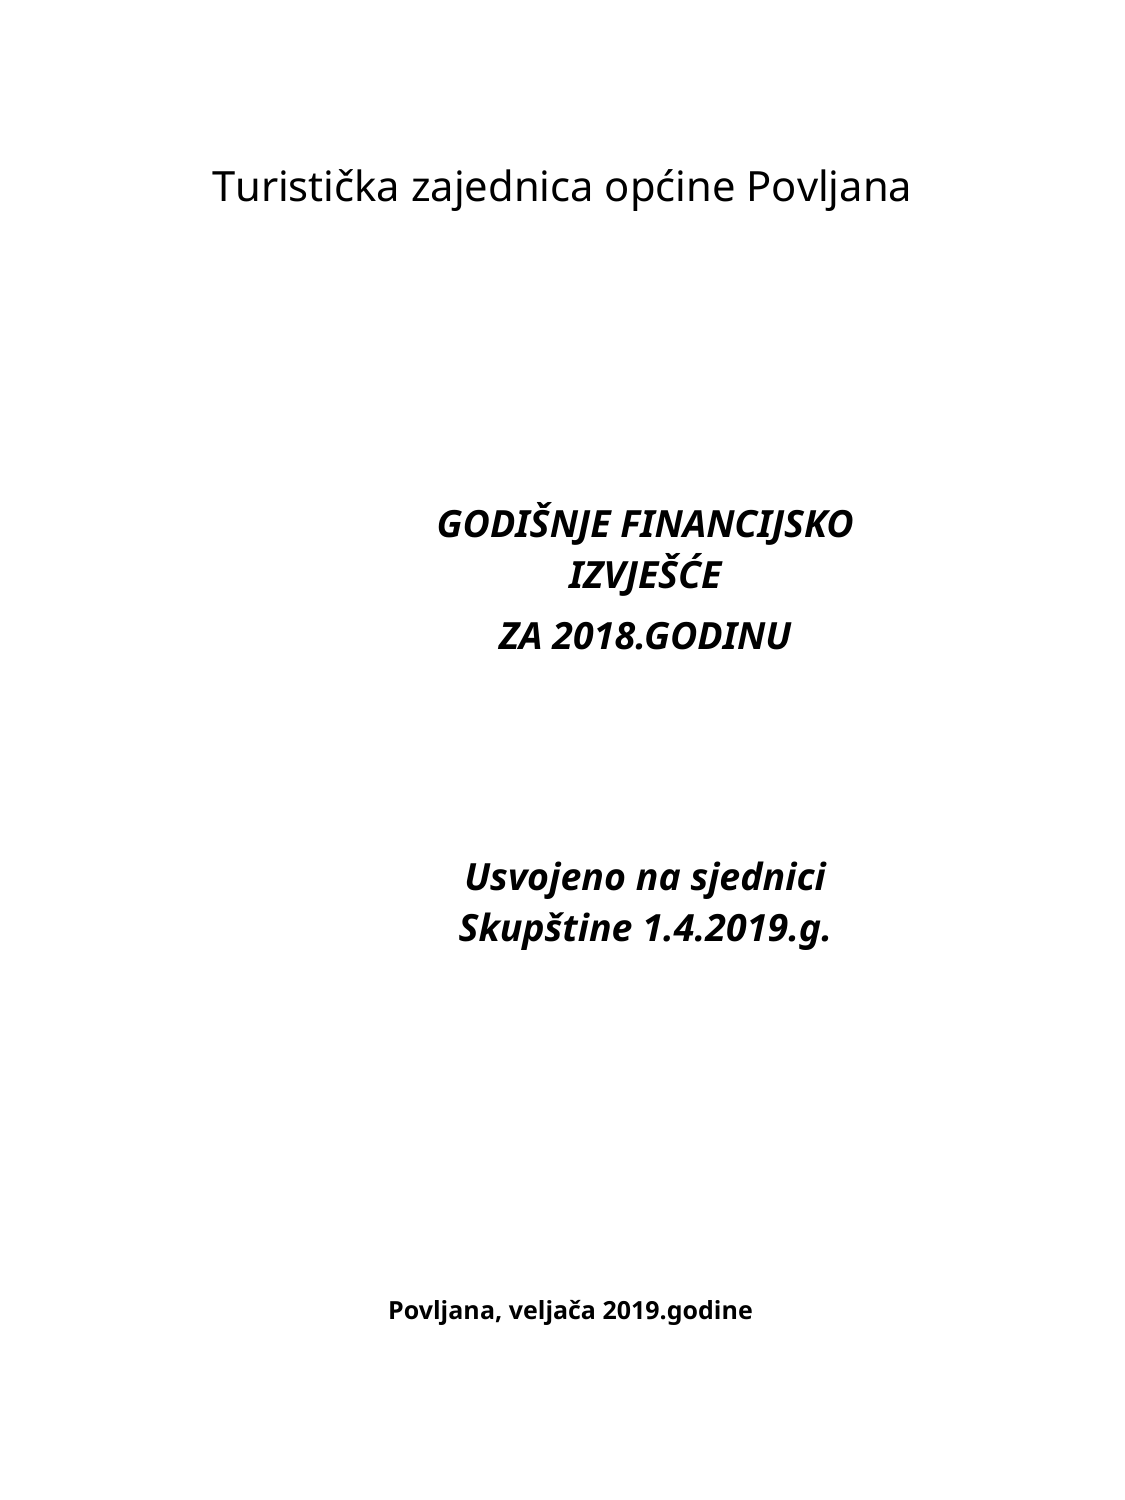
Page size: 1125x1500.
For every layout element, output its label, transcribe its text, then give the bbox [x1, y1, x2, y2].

text_box Povljana, veljača 2019.godine [373, 1285, 961, 1335]
title Turistička zajednica općine Povljana [56, 60, 1069, 311]
text_box GODIŠNJE FINANCIJSKO IZVJEŠĆE ZA 2018.GODINU Usvojeno na sjednici Skupštine 1.4.2019.g. [101, 490, 890, 874]
